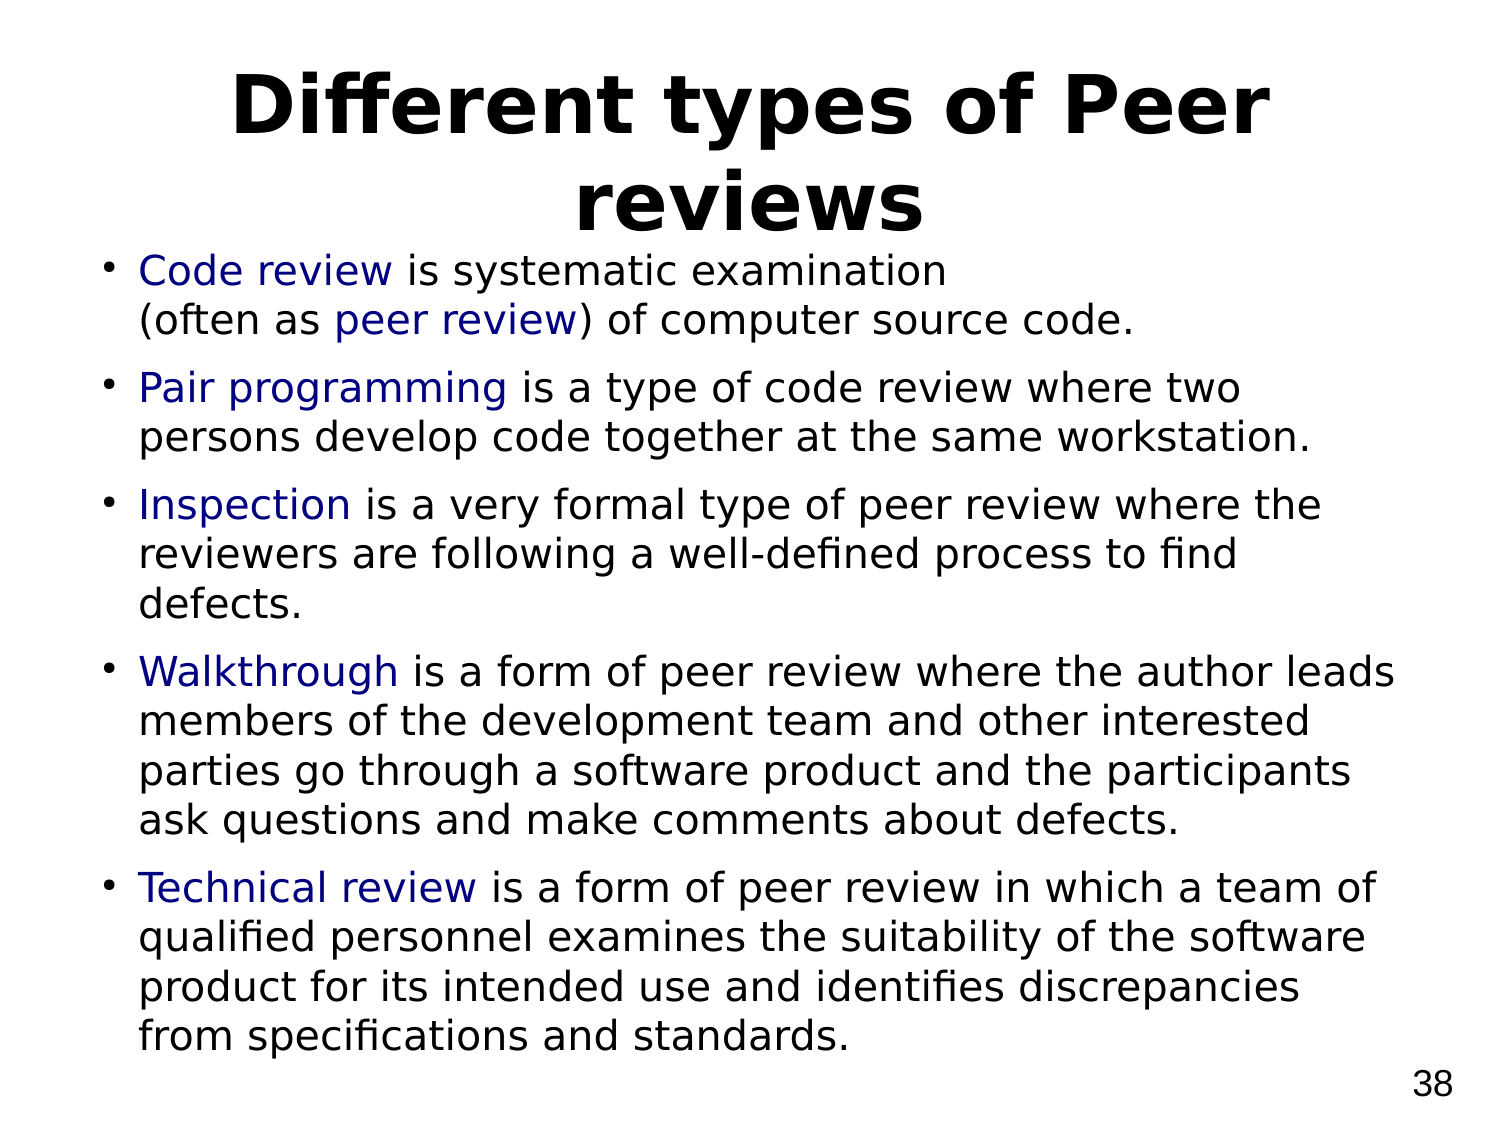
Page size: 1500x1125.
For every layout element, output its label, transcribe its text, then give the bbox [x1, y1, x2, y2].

list Code review is systematic examination (often as peer review) of computer source code. Pair programming is a type of code review where two persons develop code together at the same workstation. Inspection is a very formal type of peer review where the reviewers are following a well-defined process to find defects. Walkthrough is a form of peer review where the author leads members of the development team and other interested parties go through a software product and the participants ask questions and make comments about defects. Technical review is a form of peer review in which a team of qualified personnel examines the suitability of the software product for its intended use and identifies discrepancies from specifications and standards. [75, 236, 1425, 1093]
title Different types of Peer reviews [75, 44, 1425, 177]
